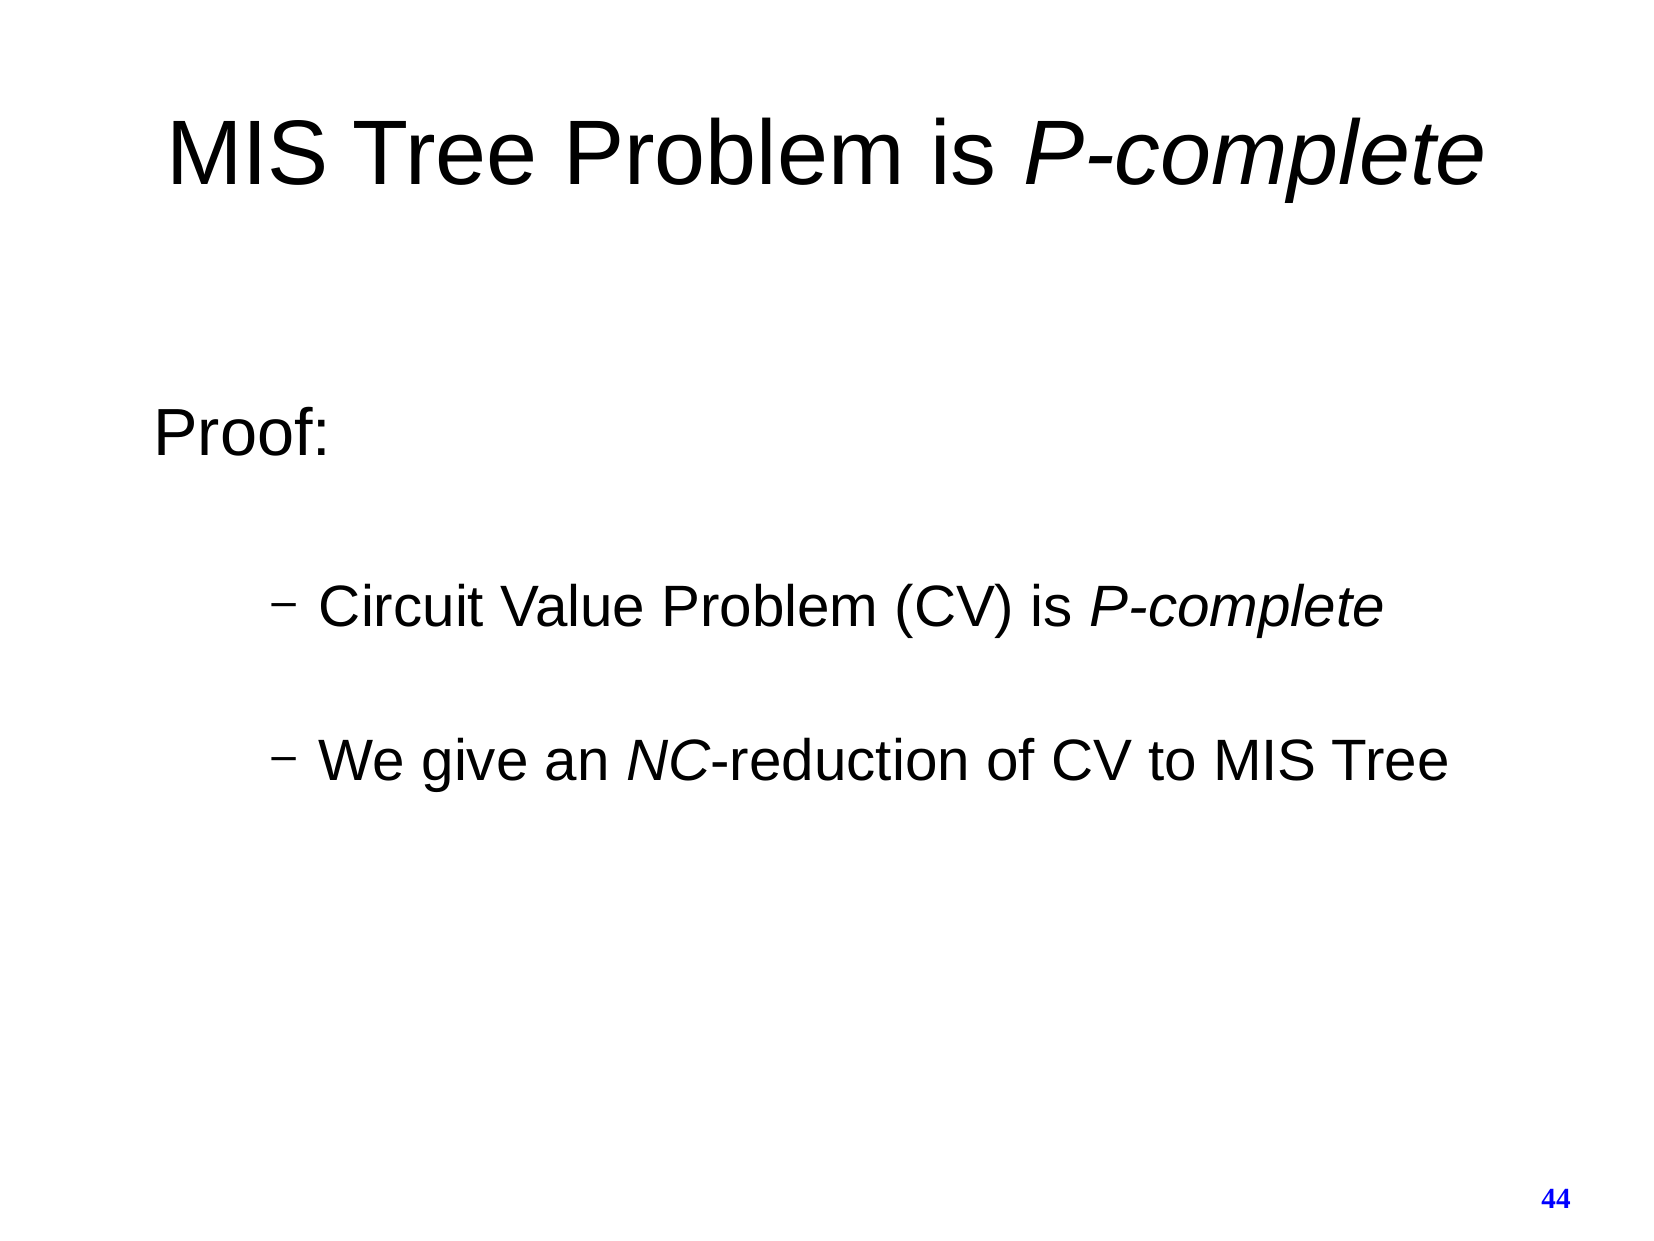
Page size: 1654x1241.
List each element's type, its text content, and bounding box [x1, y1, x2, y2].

title MIS Tree Problem is P-complete [82, 49, 1571, 257]
list Proof: Circuit Value Problem (CV) is P-complete We give an NC-reduction of CV to MIS Tree [82, 290, 1571, 1010]
